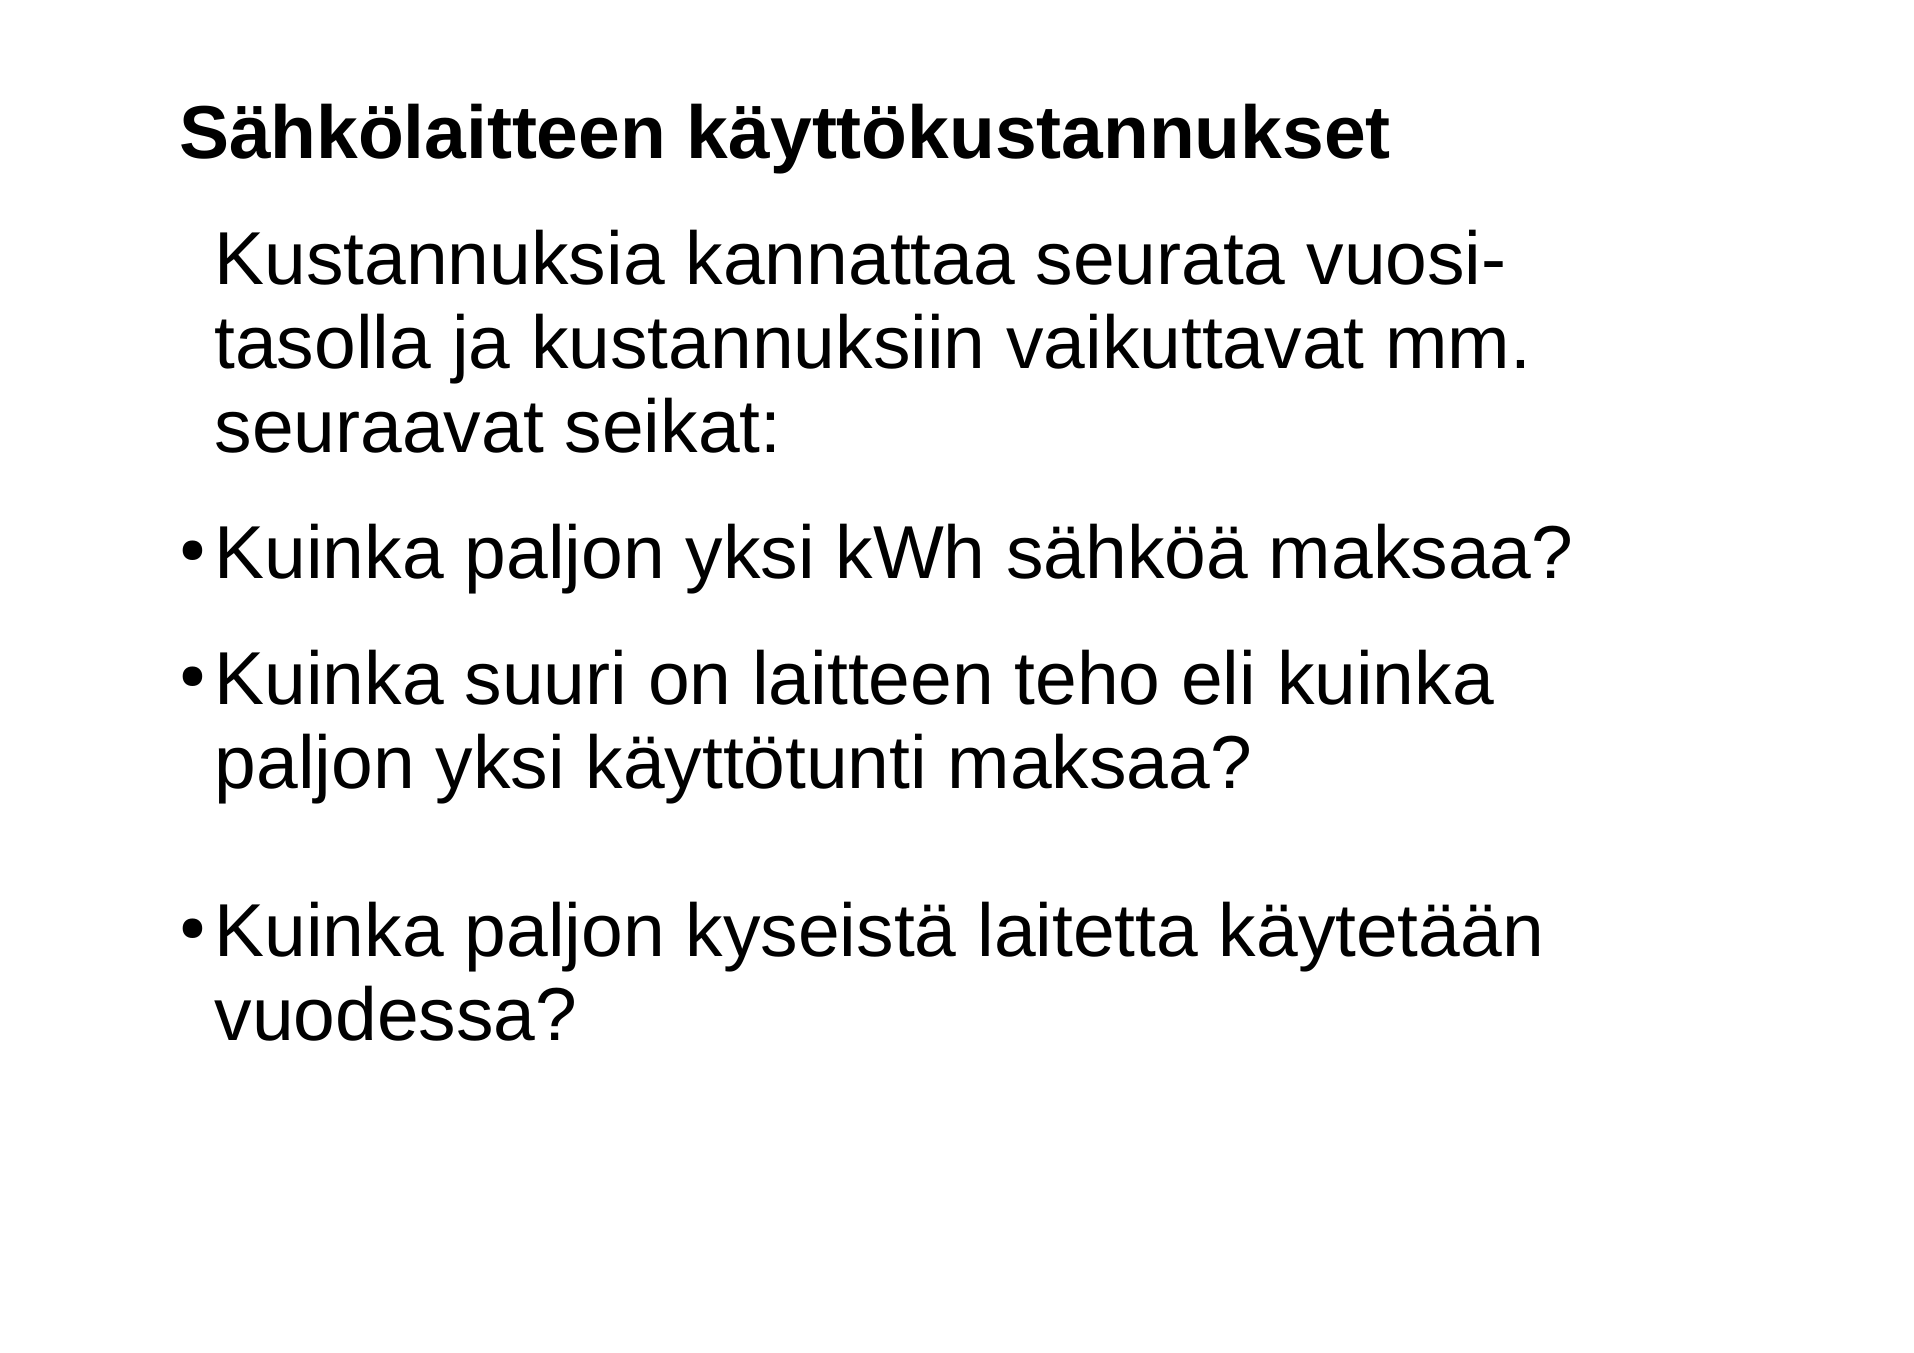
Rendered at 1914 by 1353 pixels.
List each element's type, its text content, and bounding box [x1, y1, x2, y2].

text_box Sähkölaitteen käyttökustannukset Kustannuksia kannattaa seurata vuosi-tasolla ja kustannuksiin vaikuttavat mm. seuraavat seikat: Kuinka paljon yksi kWh sähköä maksaa? Kuinka suuri on laitteen teho eli kuinka paljon yksi käyttötunti maksaa? Kuinka paljon kyseistä laitetta käytetään vuodessa? [164, 82, 1629, 1064]
